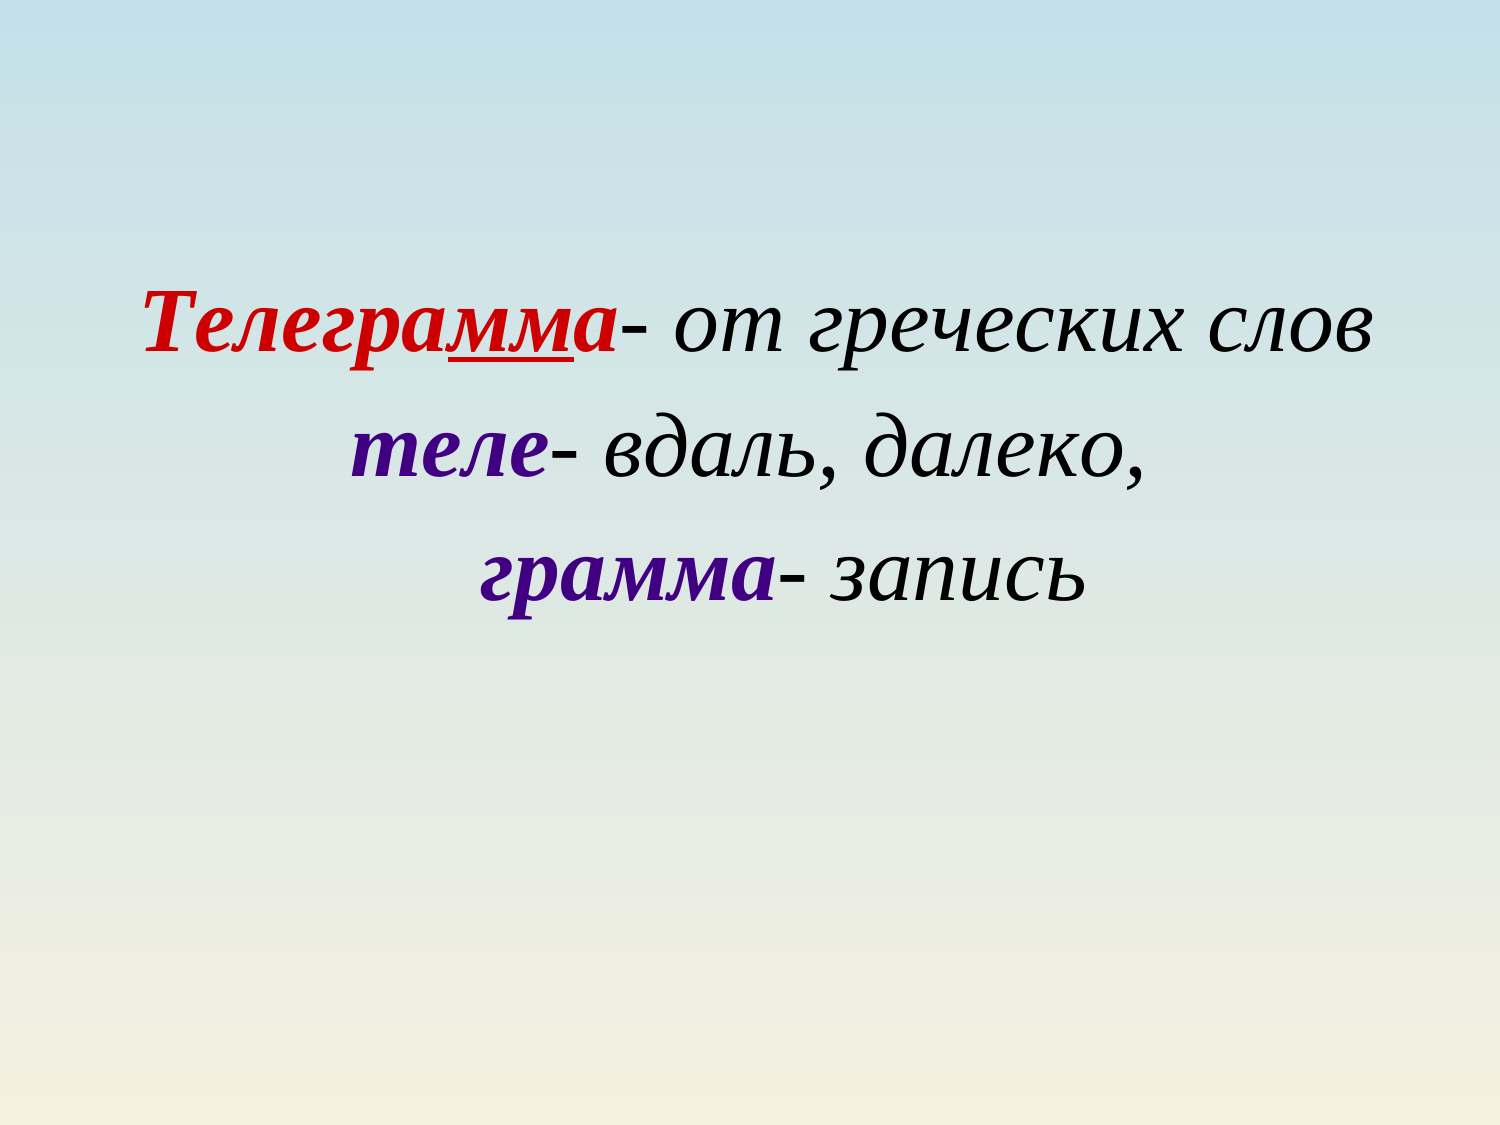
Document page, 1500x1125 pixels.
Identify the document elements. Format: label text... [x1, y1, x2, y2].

list Телеграмма- от греческих слов теле- вдаль, далеко, грамма- запись [75, 262, 1426, 1035]
